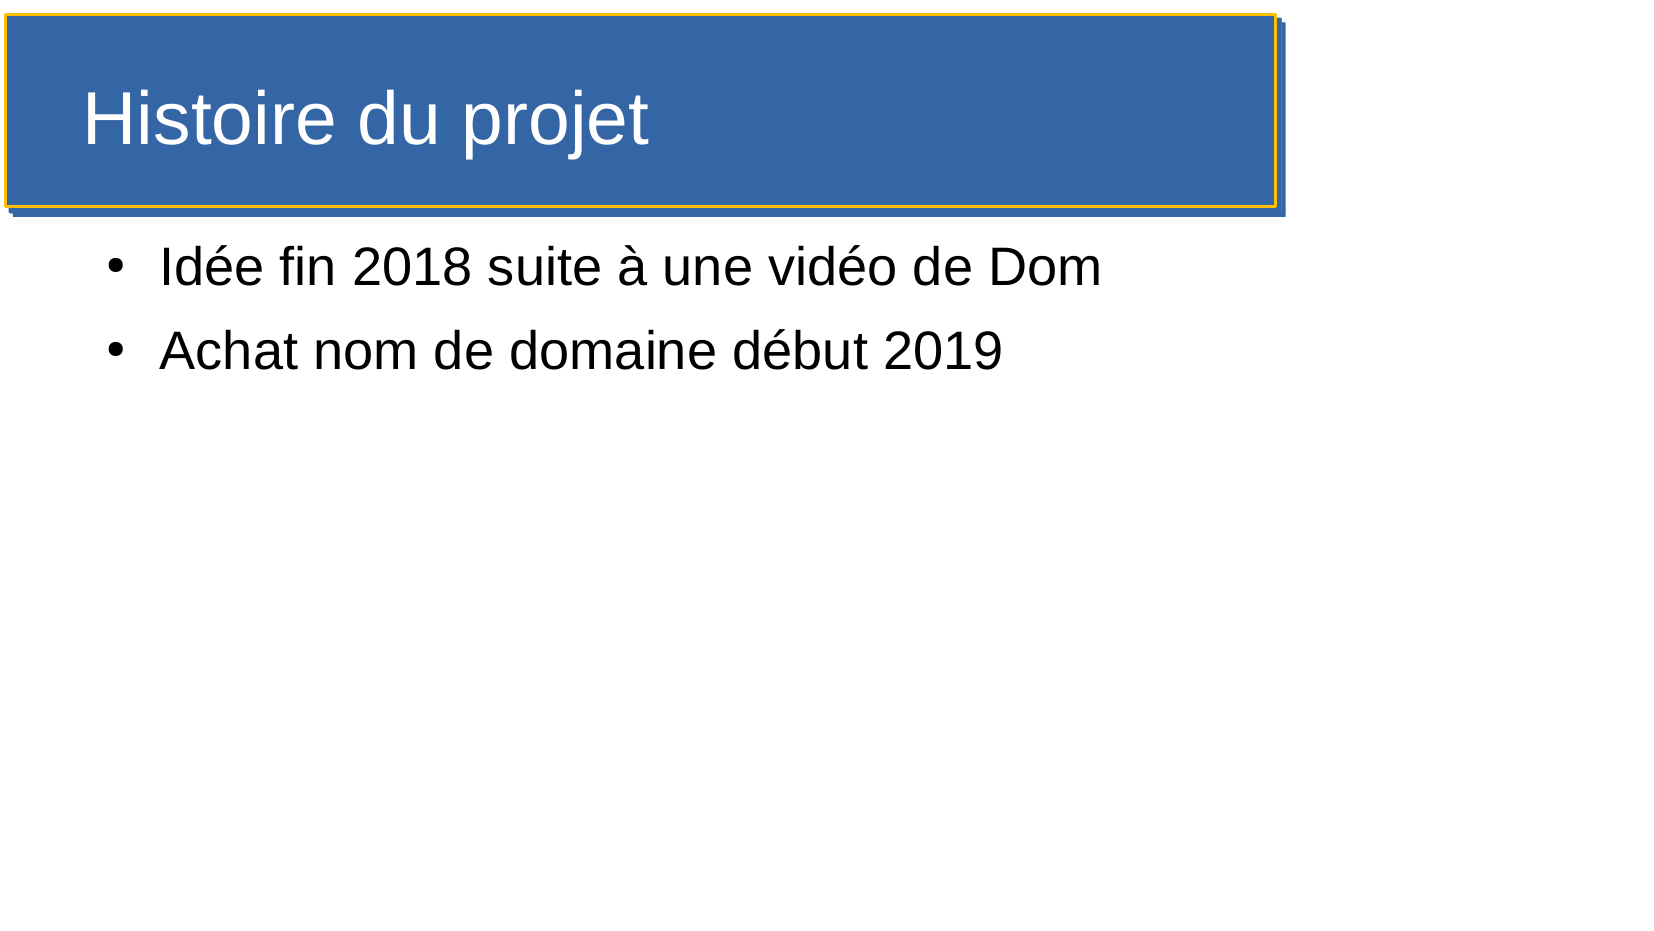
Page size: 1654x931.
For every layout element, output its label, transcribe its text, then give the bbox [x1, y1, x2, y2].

list Idée fin 2018 suite à une vidéo de Dom Achat nom de domaine début 2019 [88, 236, 1565, 798]
title Histoire du projet [82, 44, 1235, 192]
